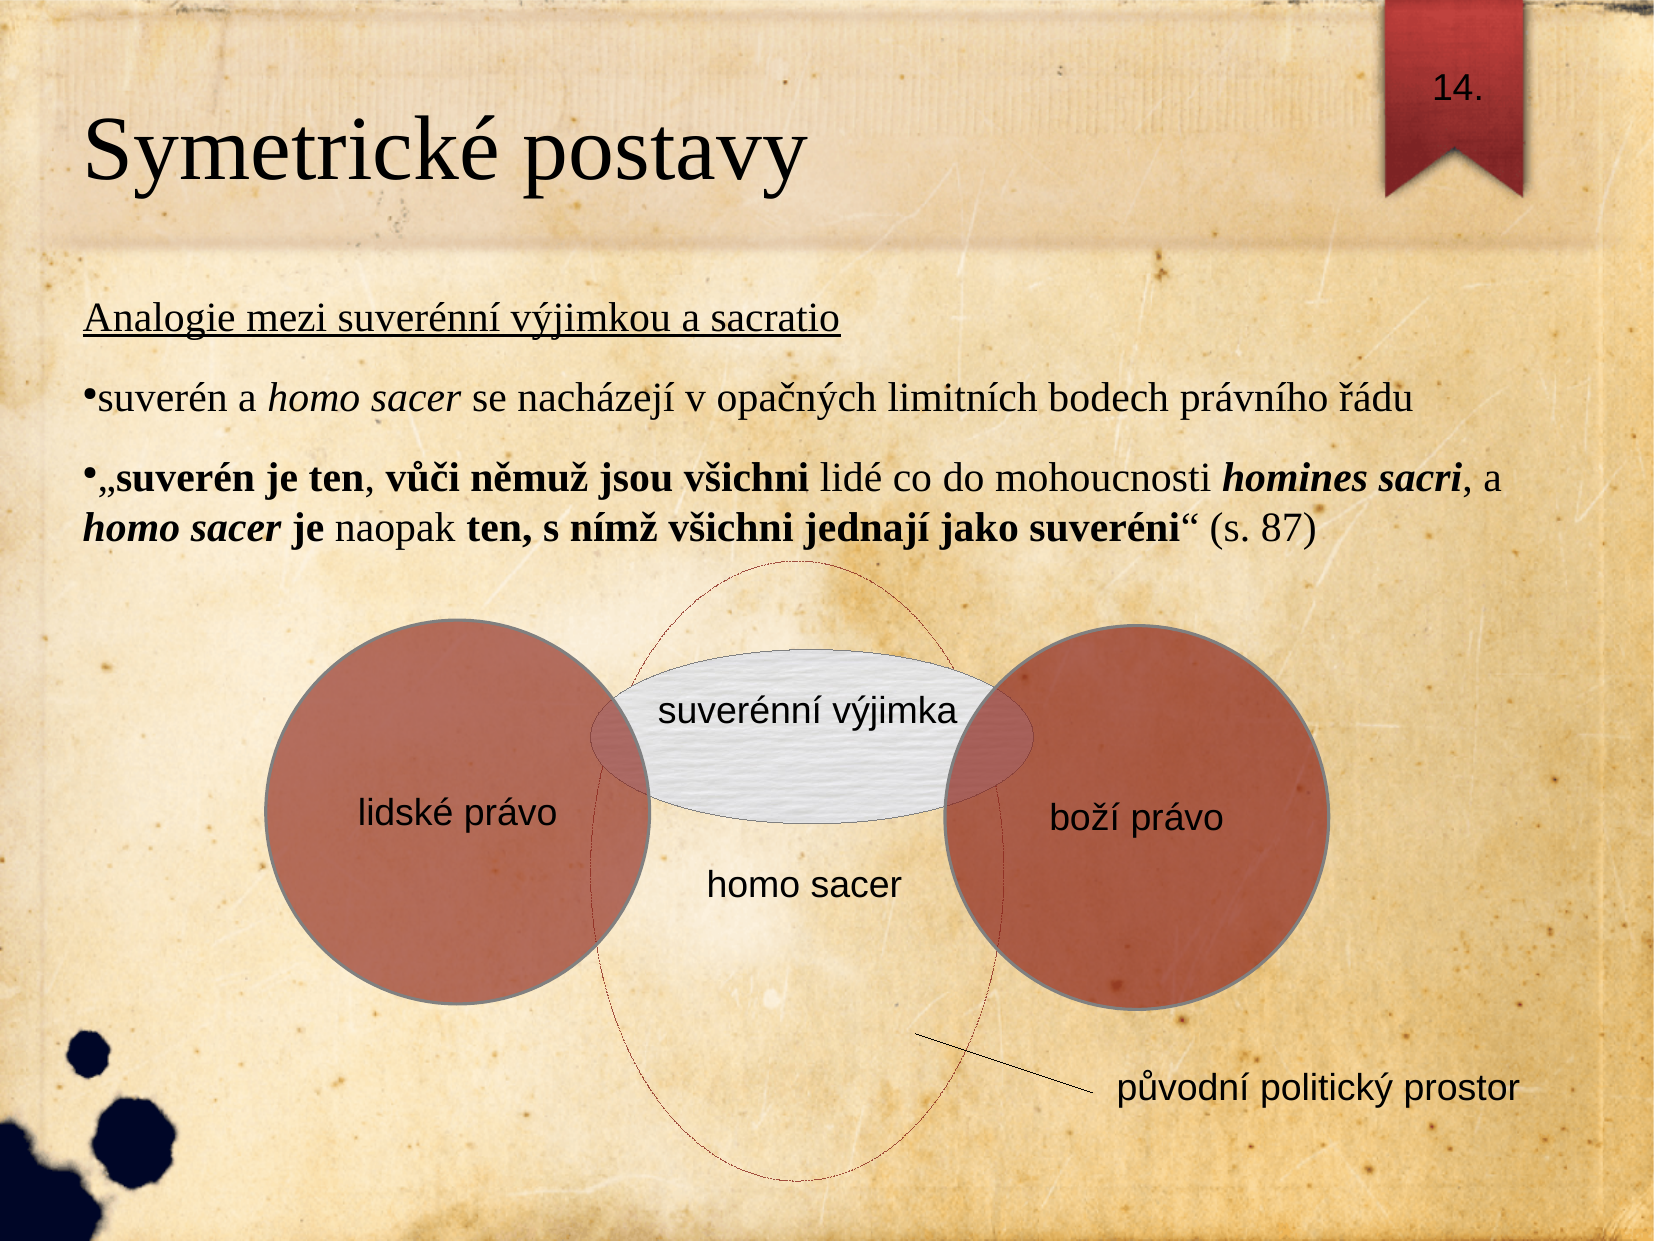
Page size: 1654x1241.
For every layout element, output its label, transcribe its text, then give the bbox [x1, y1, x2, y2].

text_box 14. [1417, 59, 1506, 116]
list Analogie mezi suverénní výjimkou a sacratio suverén a homo sacer se nacházejí v opačných limitních bodech právního řádu „suverén je ten, vůči němuž jsou všichni lidé co do mohoucnosti homines sacri, a homo sacer je naopak ten, s nímž všichni jednají jako suveréni“ (s. 87) [82, 290, 1538, 1010]
text_box původní politický prostor [1101, 1059, 1545, 1158]
text_box [612, 1010, 982, 1182]
text_box lidské právo [265, 620, 650, 1004]
text_box suverénní výjimka [660, 682, 956, 781]
text_box homo sacer [701, 856, 908, 956]
text_box boží právo [944, 625, 1329, 1010]
title Symetrické postavy [82, 49, 1347, 237]
